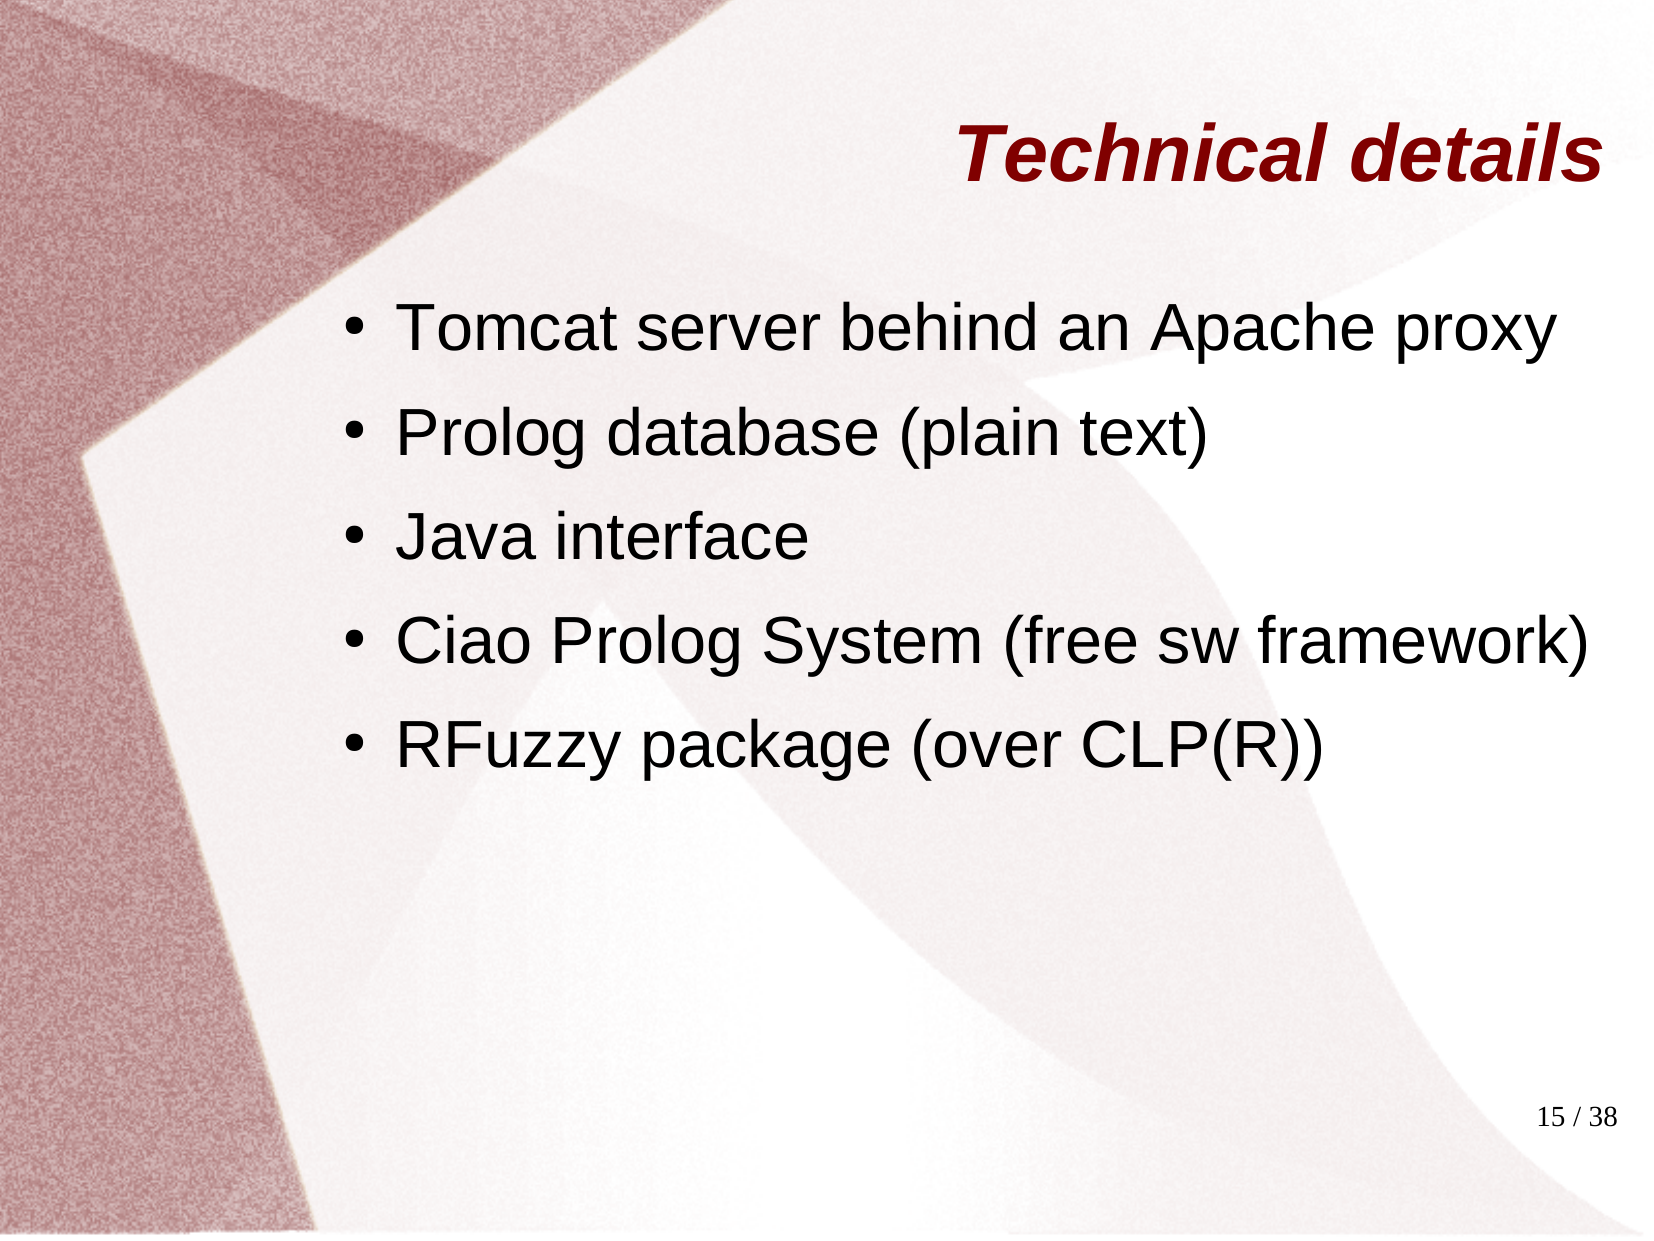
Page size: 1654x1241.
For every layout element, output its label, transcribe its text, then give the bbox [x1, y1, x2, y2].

title Technical details [596, 49, 1607, 257]
list Tomcat server behind an Apache proxy Prolog database (plain text) Java interface Ciao Prolog System (free sw framework) RFuzzy package (over CLP(R)) [324, 290, 1601, 1010]
picture [0, 0, 1654, 1241]
